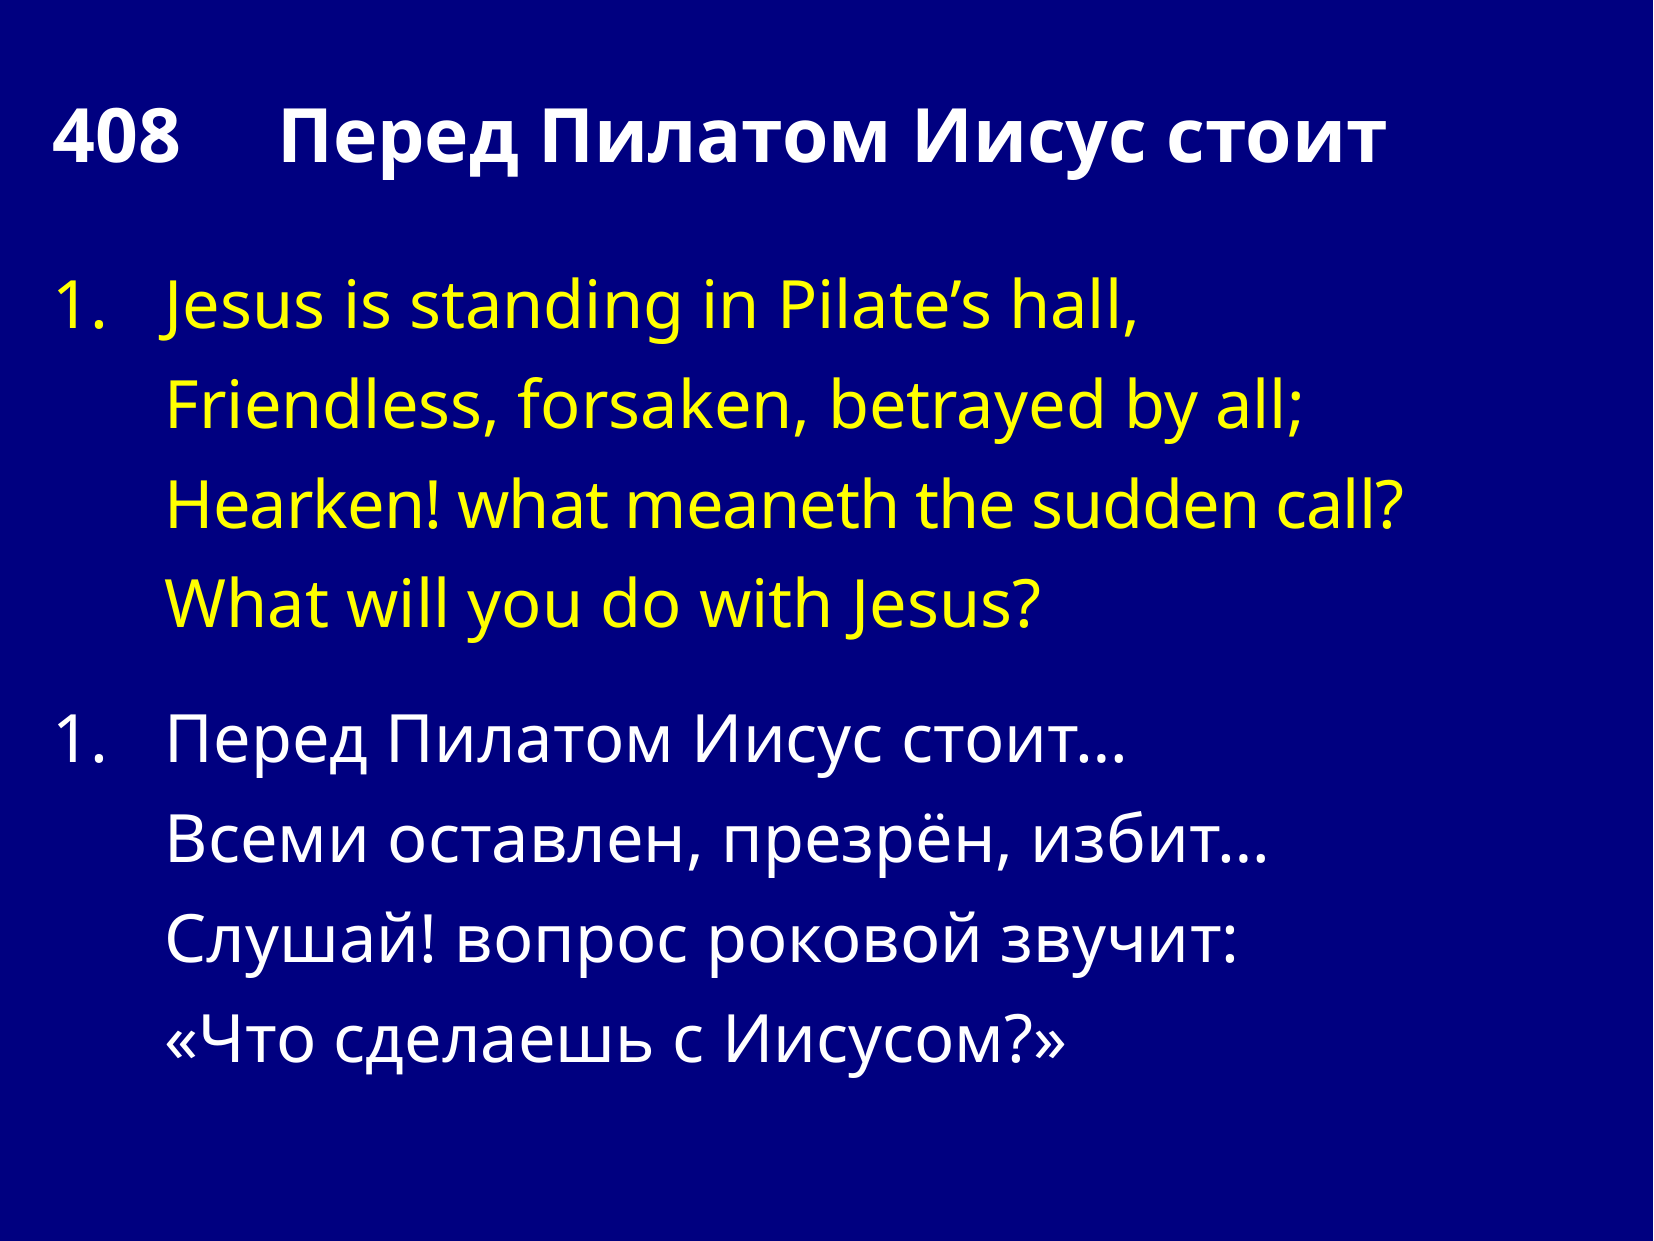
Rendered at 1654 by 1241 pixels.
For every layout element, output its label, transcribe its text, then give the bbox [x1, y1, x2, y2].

text_box 408 Перед Пилатом Иисус стоит [37, 75, 1576, 188]
text_box 1. Jesus is standing in Pilate’s hall, Friendless, forsaken, betrayed by all; Hearken! what meaneth the sudden call? What will you do with Jesus? [37, 150, 1653, 638]
text_box 1. Перед Пилатом Иисус стоит… Всеми оставлен, презрён, избит… Слушай! вопрос роковой звучит: «Что сделаешь с Иисусом?» [37, 675, 1576, 1163]
